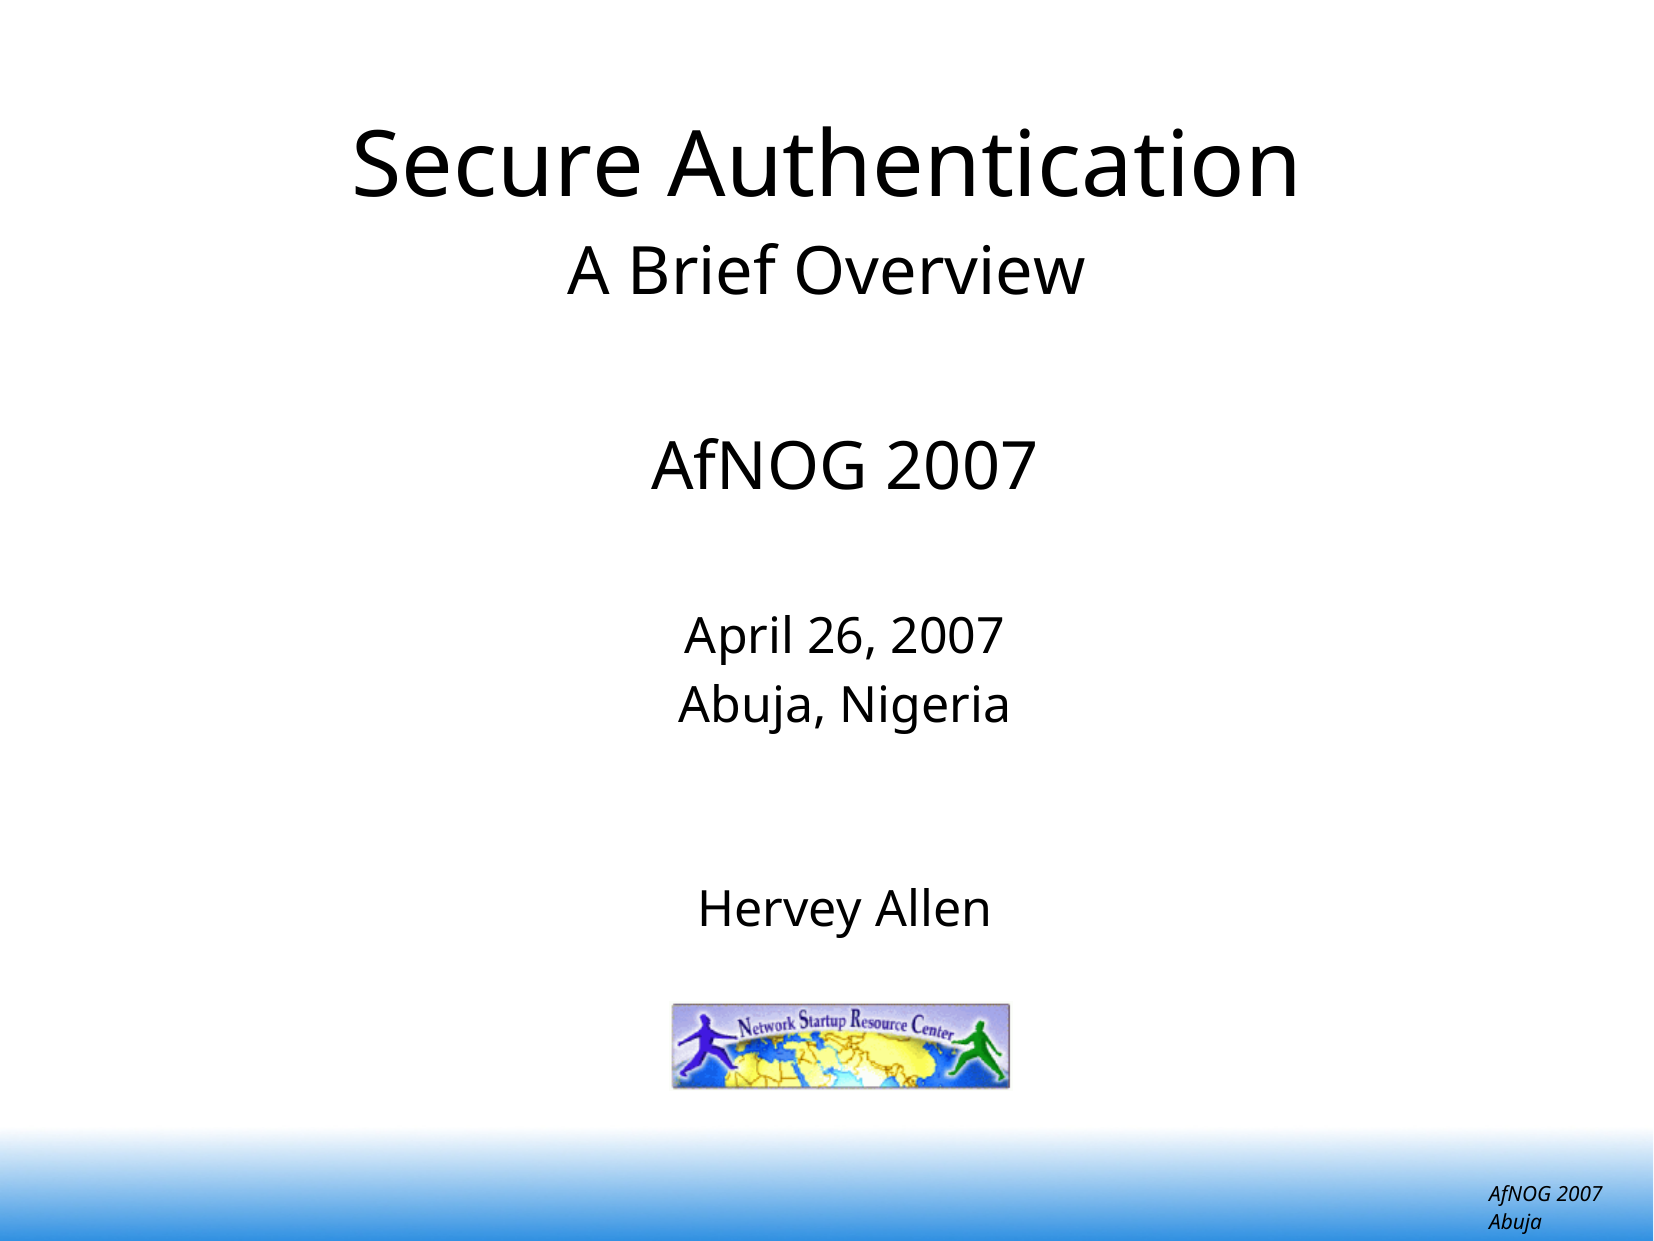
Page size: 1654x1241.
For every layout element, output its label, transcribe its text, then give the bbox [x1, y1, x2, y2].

subtitle AfNOG 2007 April 26, 2007 Abuja, Nigeria Hervey Allen [121, 344, 1534, 1127]
picture [669, 1001, 1013, 1091]
title Secure Authentication A Brief Overview [121, 102, 1534, 311]
picture [0, 1125, 1654, 1241]
